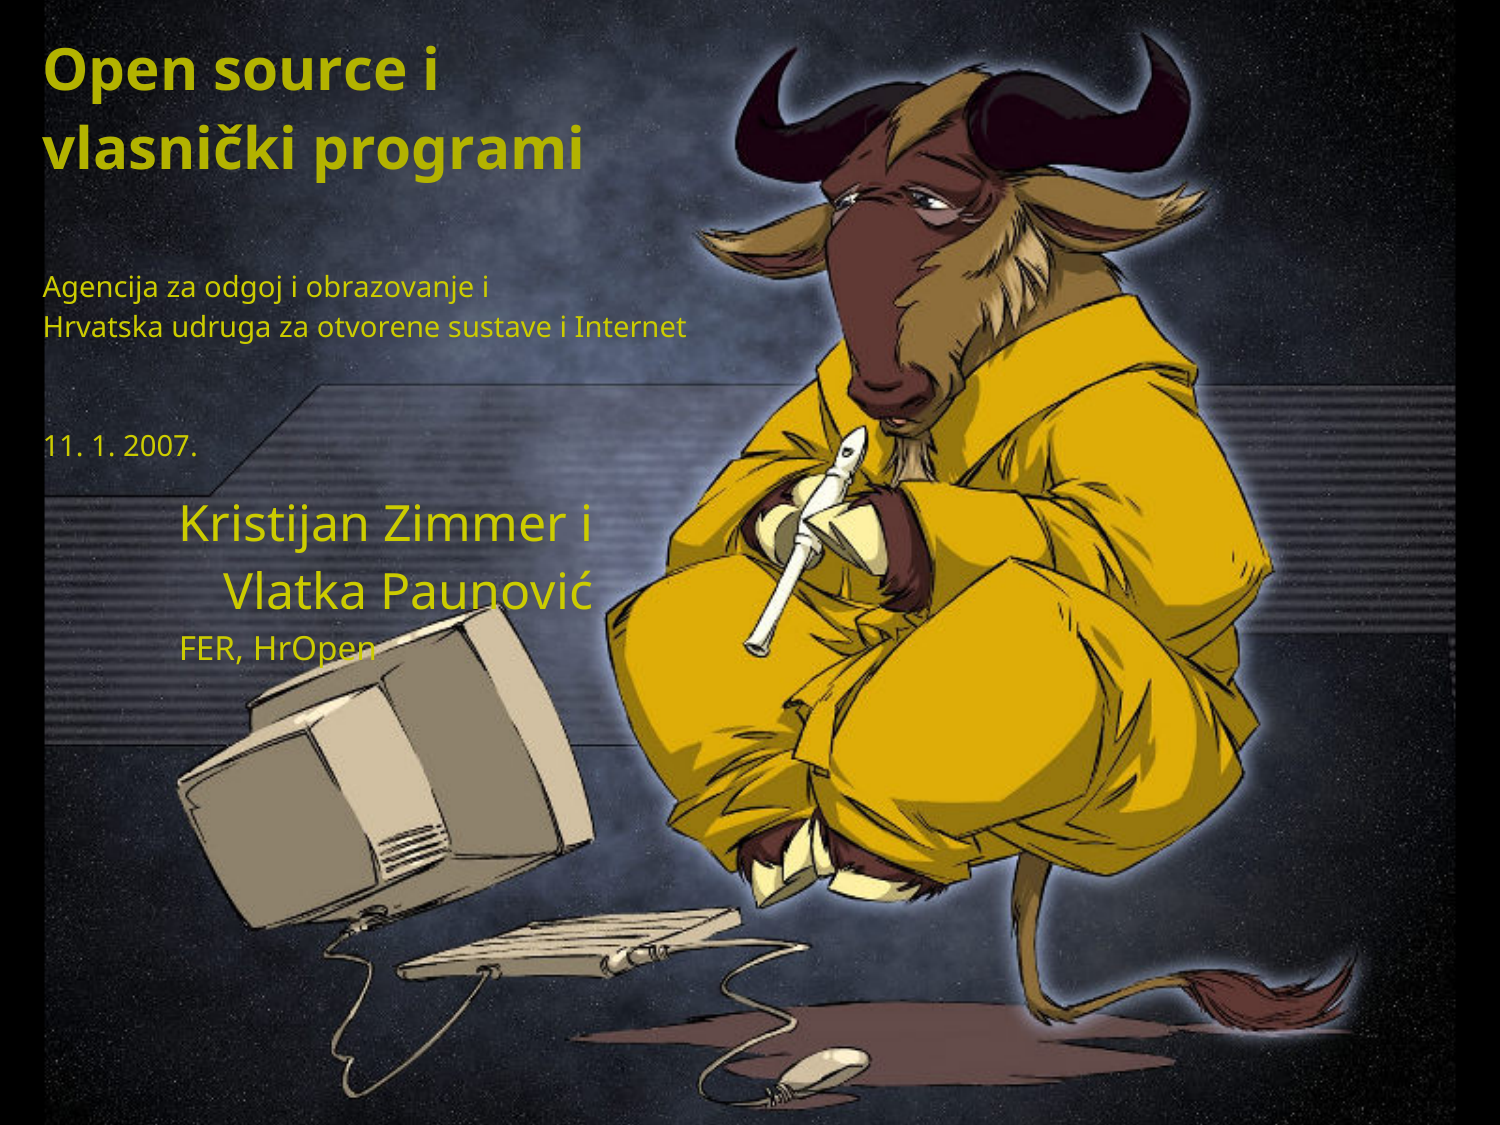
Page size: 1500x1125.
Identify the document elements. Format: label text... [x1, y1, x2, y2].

text_box Kristijan Zimmer i Vlatka Paunović FER, HrOpen [5, 480, 609, 678]
picture [0, 0, 1500, 1125]
title Open source i vlasnički programi Agencija za odgoj i obrazovanje i Hrvatska udruga za otvorene sustave i Internet 11. 1. 2007. [17, 0, 703, 473]
